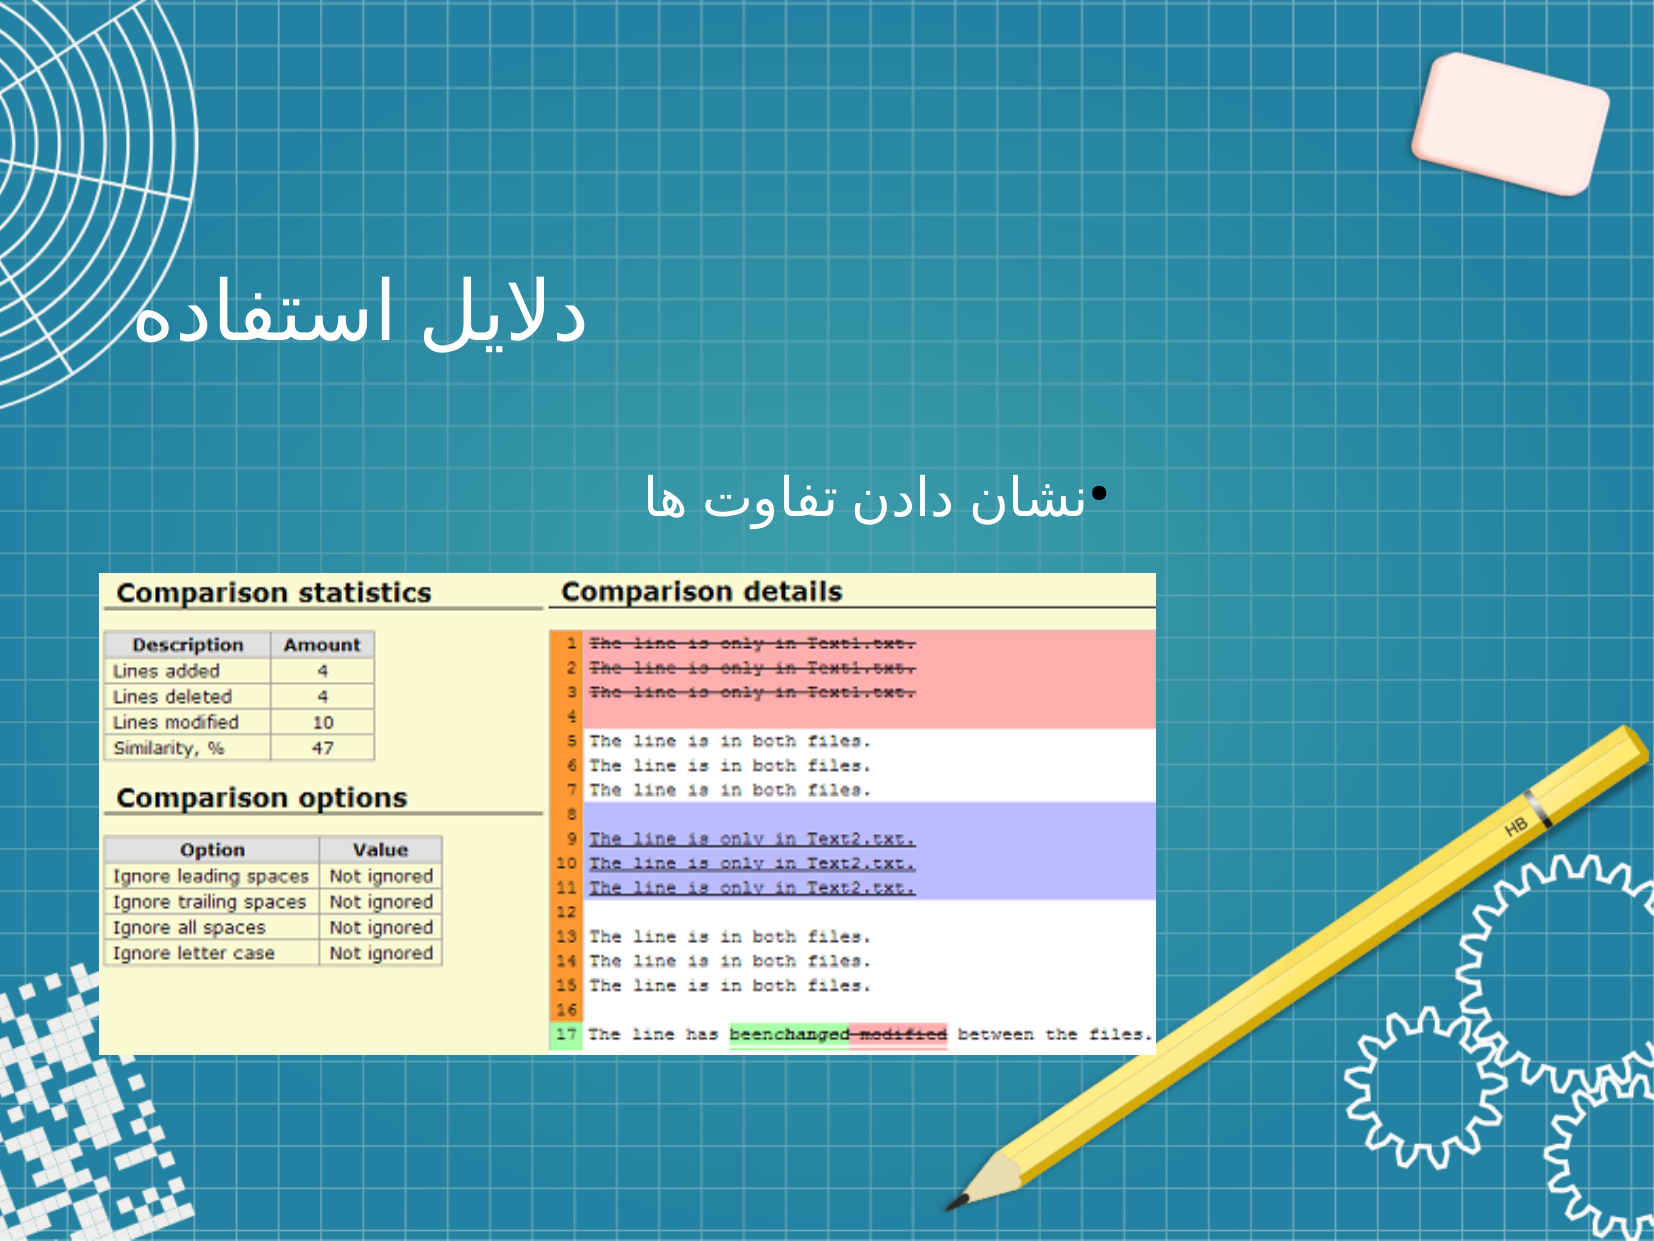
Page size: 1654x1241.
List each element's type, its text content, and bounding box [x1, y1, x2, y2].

title دلایل استفاده [131, 225, 1546, 391]
picture [99, 573, 1156, 1056]
subtitle نشان دادن تفاوت ها [131, 420, 1621, 571]
